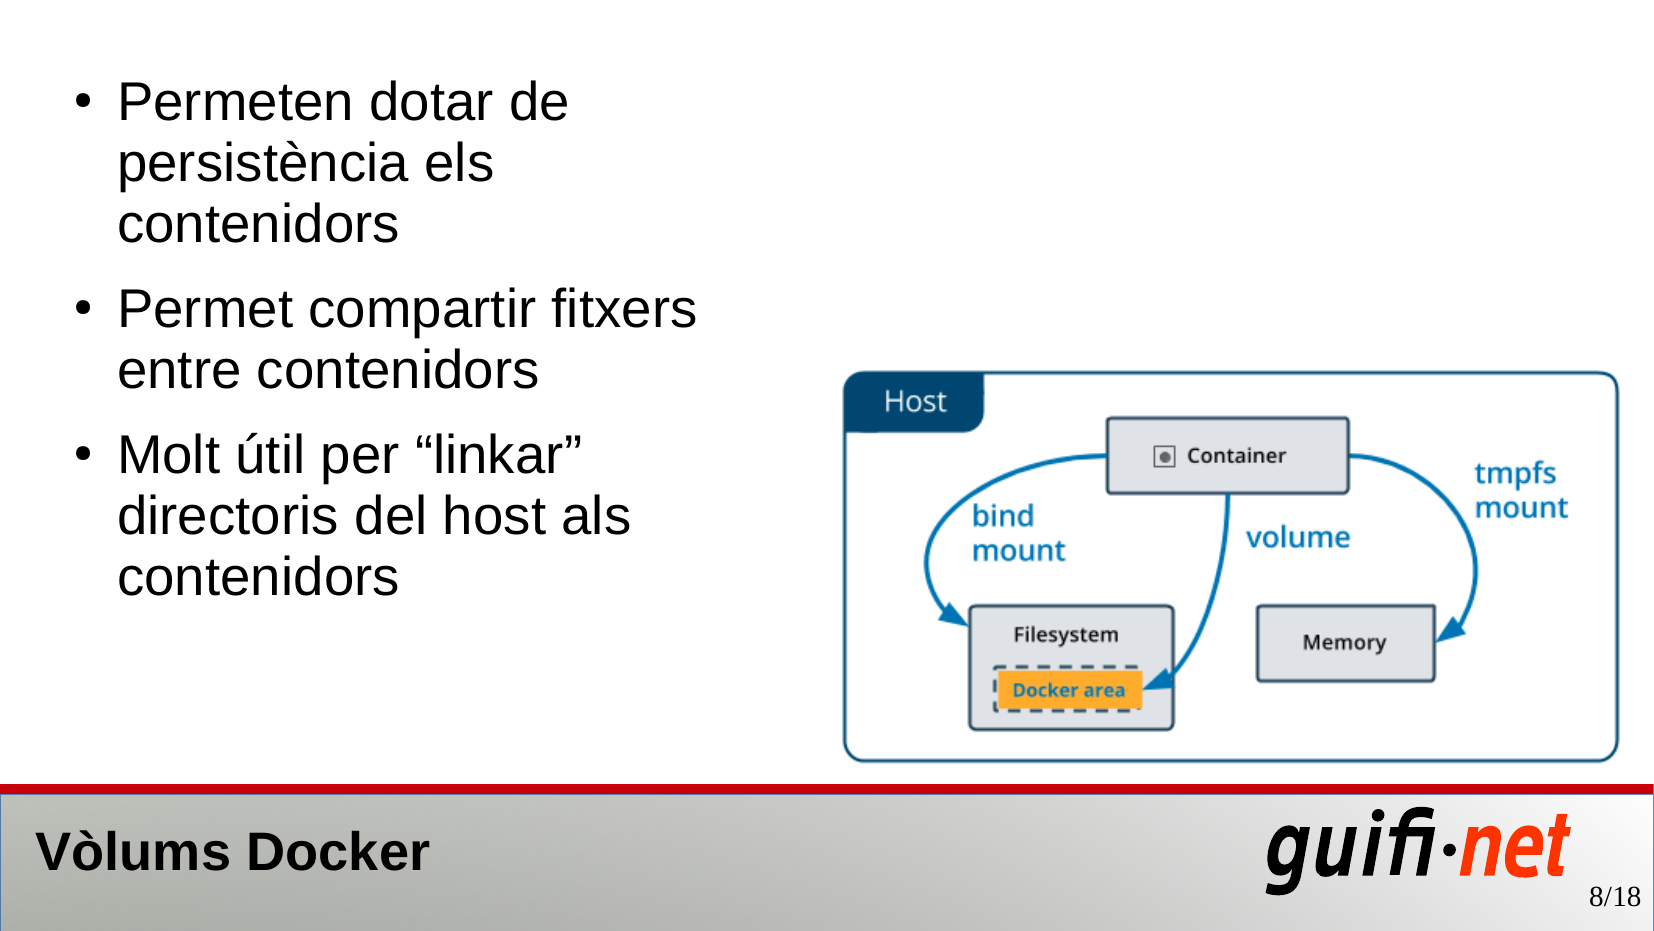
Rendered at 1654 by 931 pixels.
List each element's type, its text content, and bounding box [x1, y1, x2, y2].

list Permeten dotar de persistència els contenidors Permet compartir fitxers entre contenidors Molt útil per “linkar” directoris del host als contenidors [59, 70, 780, 611]
picture [838, 366, 1623, 765]
title Vòlums Docker [35, 804, 1182, 898]
